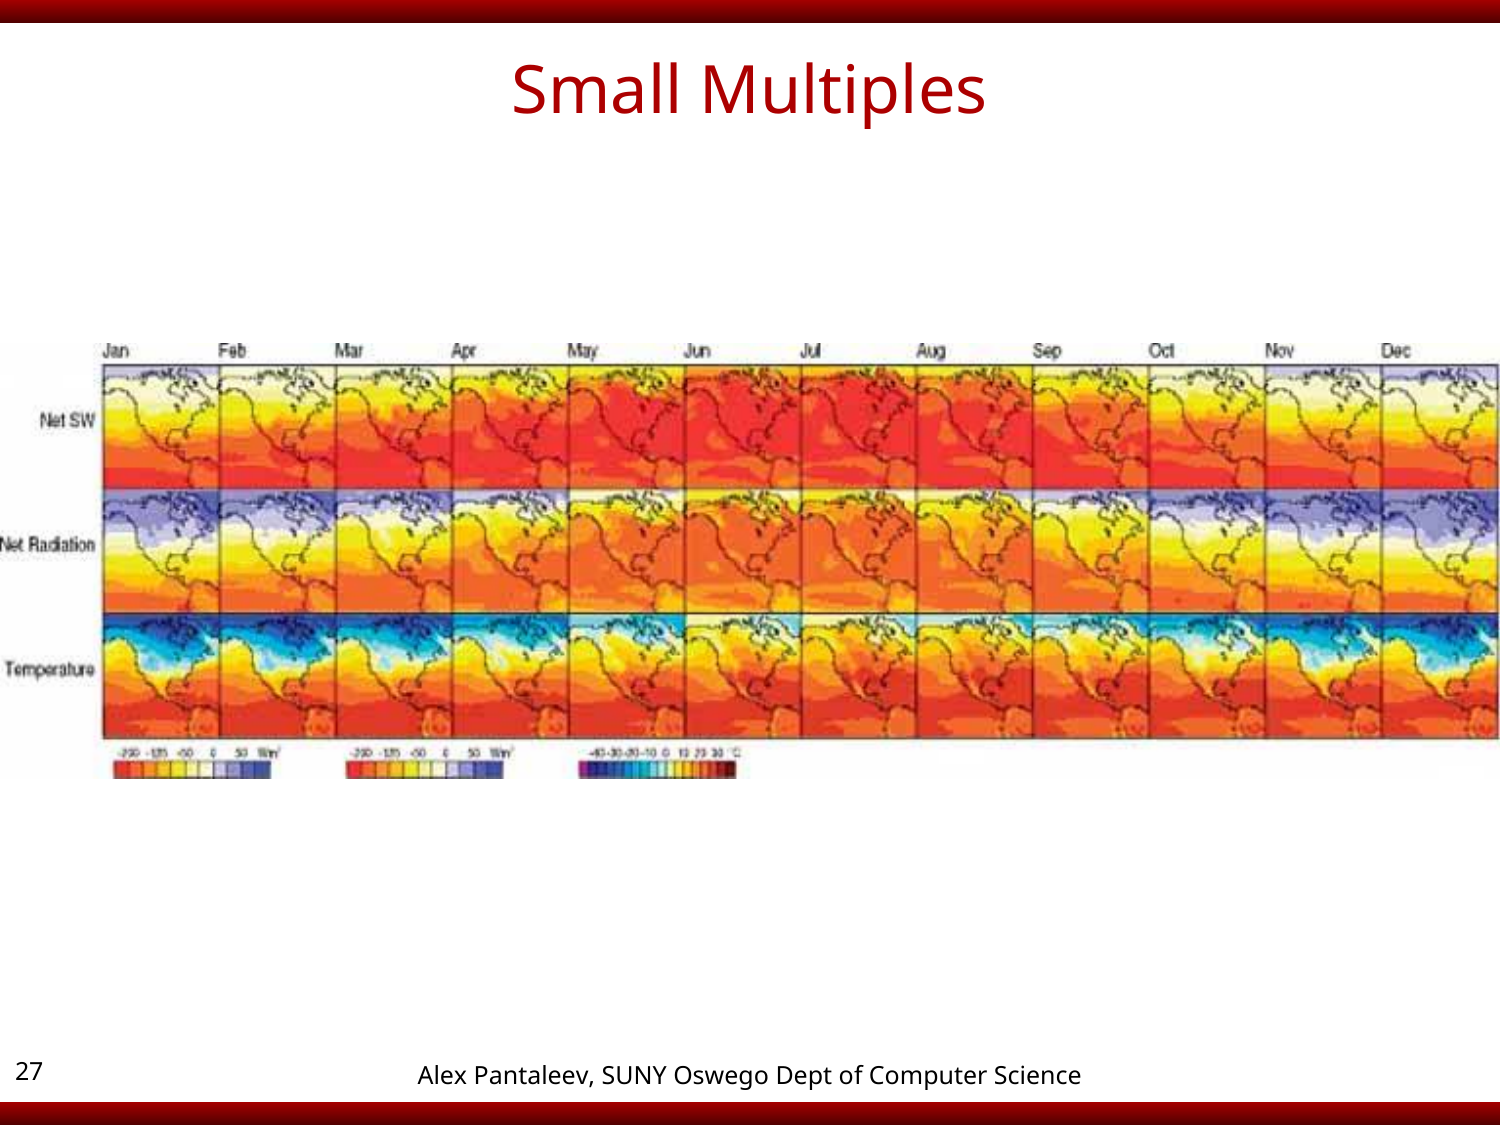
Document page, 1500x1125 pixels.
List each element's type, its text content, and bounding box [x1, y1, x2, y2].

picture [0, 343, 1500, 779]
title Small Multiples [0, 32, 1500, 143]
